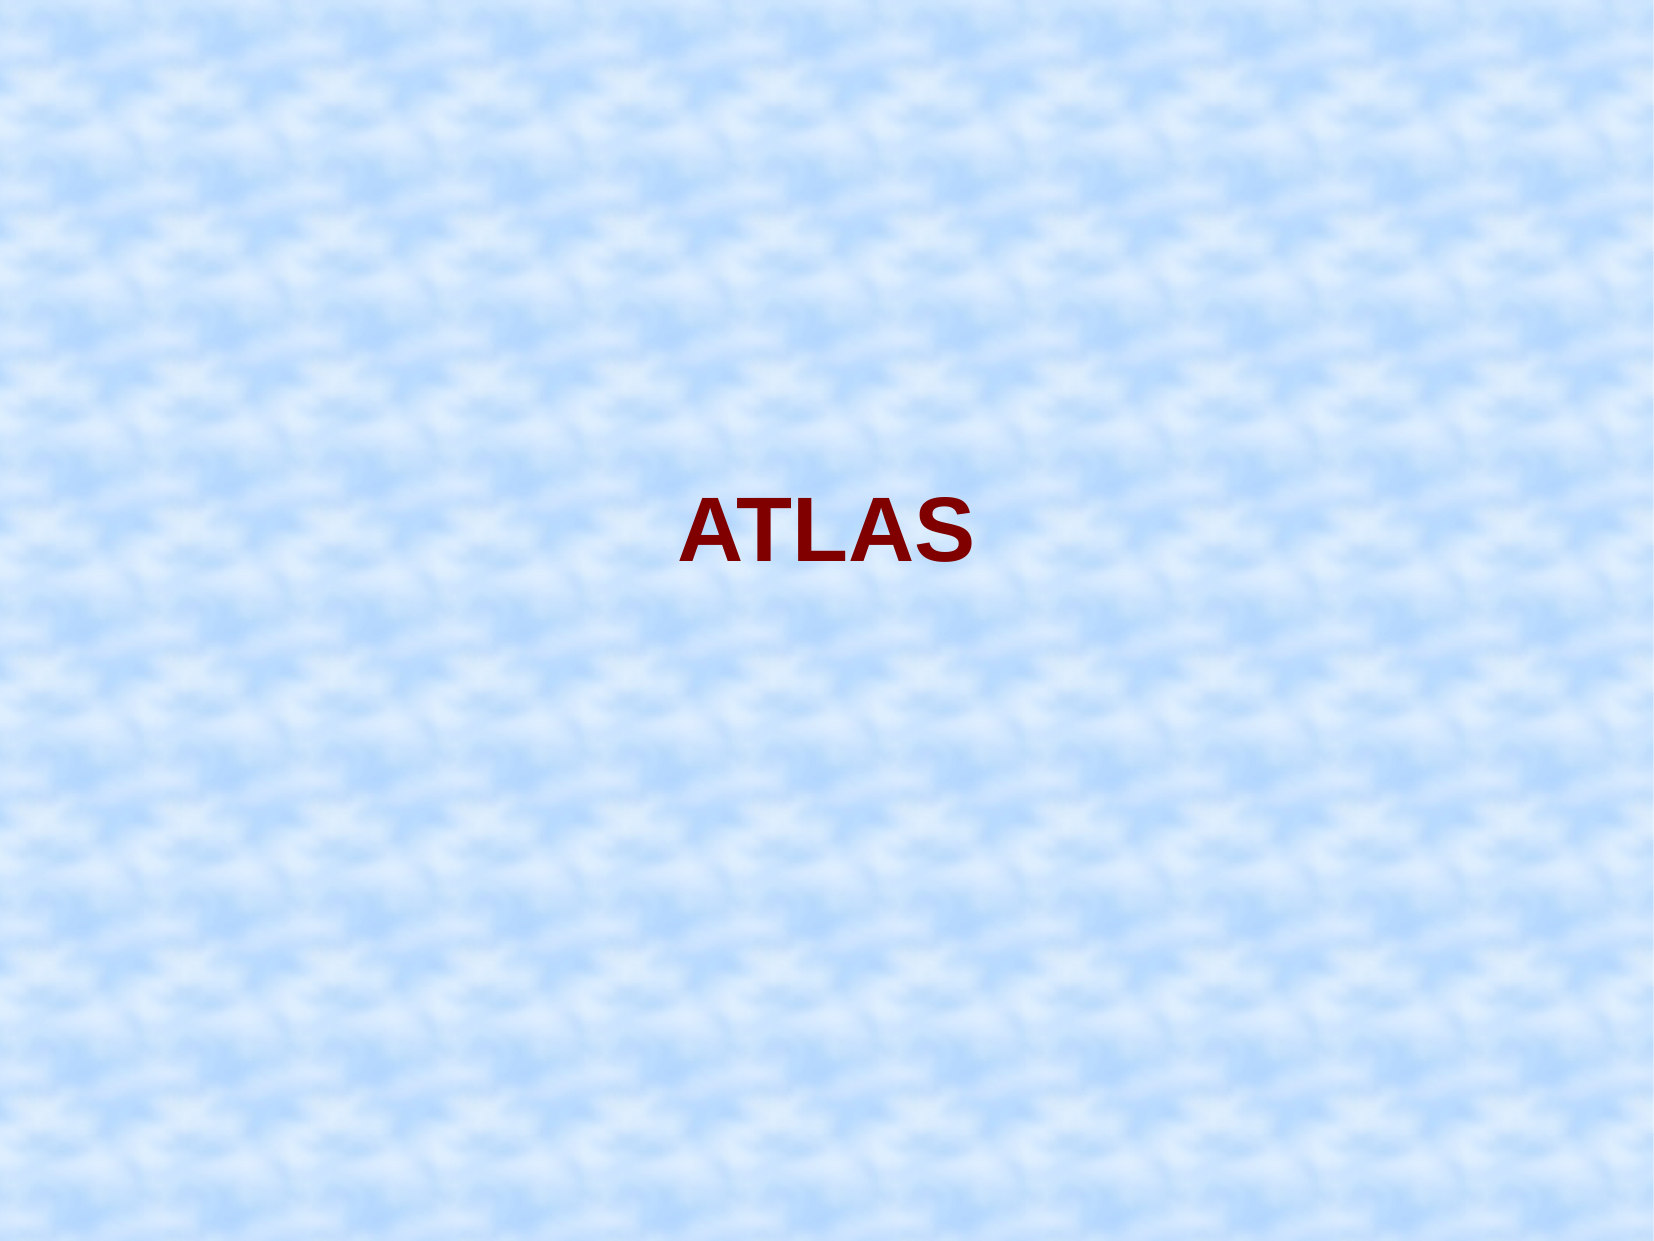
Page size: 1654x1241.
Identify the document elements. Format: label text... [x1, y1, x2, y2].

subtitle ATLAS [82, 49, 1571, 1010]
picture [0, 0, 1654, 1241]
